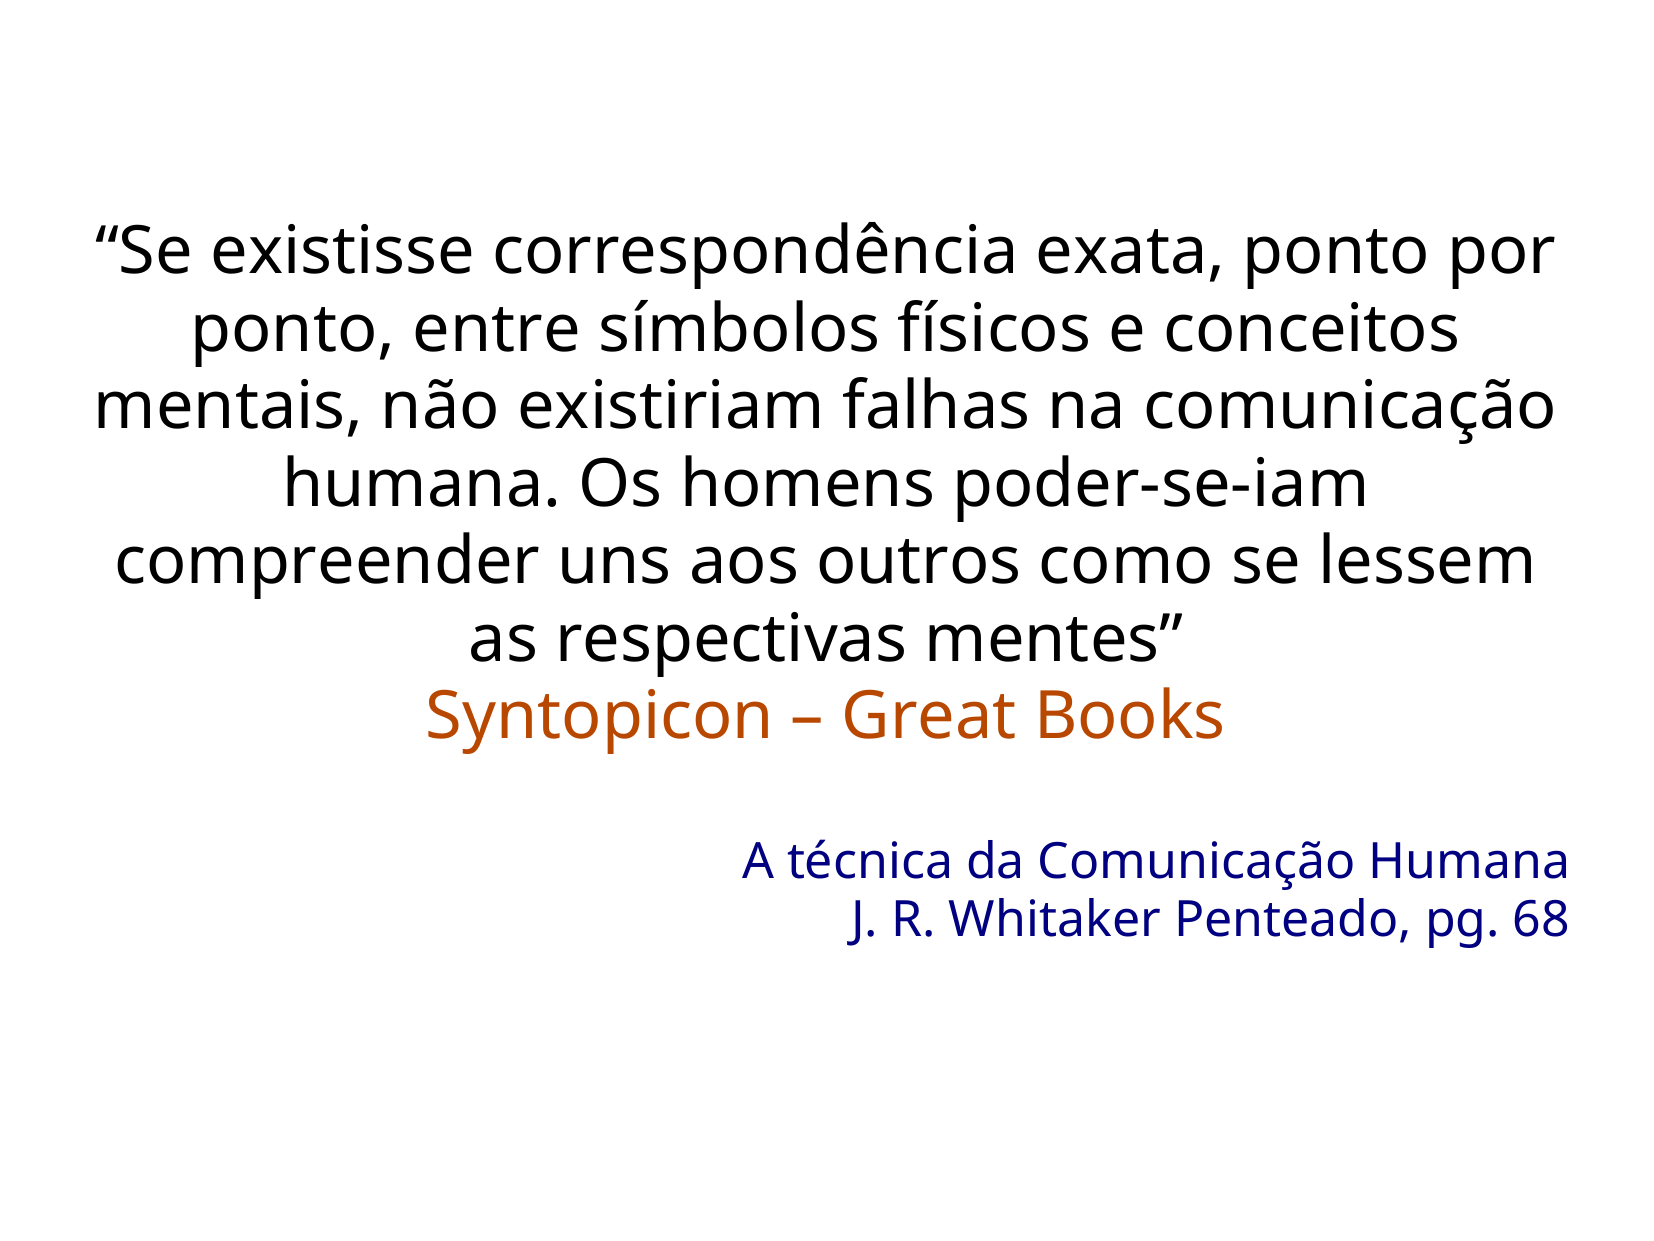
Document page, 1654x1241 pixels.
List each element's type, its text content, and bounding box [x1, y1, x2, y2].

text_box “Se existisse correspondência exata, ponto por ponto, entre símbolos físicos e conceitos mentais, não existiriam falhas na comunicação humana. Os homens poder-se-iam compreender uns aos outros como se lessem as respectivas mentes” Syntopicon – Great Books A técnica da Comunicação Humana J. R. Whitaker Penteado, pg. 68 [82, 49, 1571, 1109]
